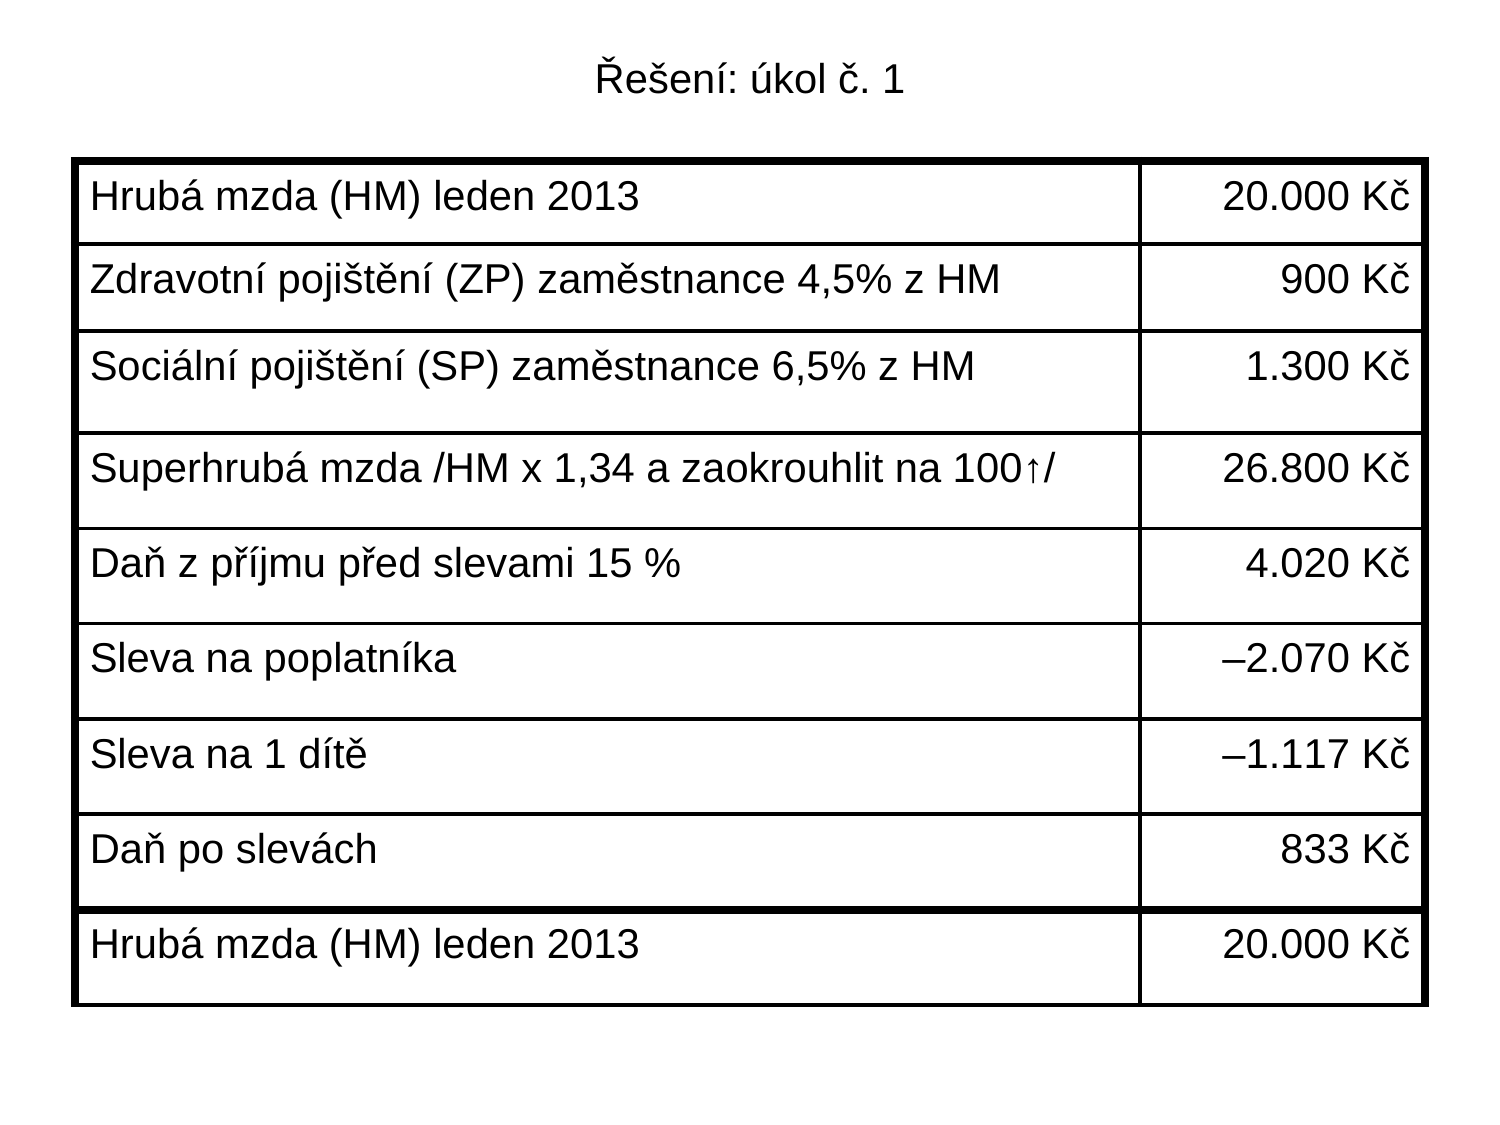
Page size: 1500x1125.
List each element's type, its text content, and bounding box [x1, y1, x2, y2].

table_cell 1.300 Kč [1142, 333, 1421, 431]
table_header Hrubá mzda (HM) leden 2013 [79, 165, 1138, 242]
table_cell Daň po slevách [79, 816, 1138, 906]
table_cell Zdravotní pojištění (ZP) zaměstnance 4,5% z HM [79, 246, 1138, 329]
table_cell 20.000 Kč [1142, 914, 1421, 1003]
table_cell Hrubá mzda (HM) leden 2013 [79, 914, 1138, 1003]
title Řešení: úkol č. 1 [75, 45, 1426, 114]
table_cell 900 Kč [1142, 246, 1421, 329]
table_cell Superhrubá mzda /HM x 1,34 a zaokrouhlit na 100↑/ [79, 435, 1138, 527]
table_cell –1.117 Kč [1142, 721, 1421, 812]
table_header 20.000 Kč [1142, 165, 1421, 242]
table_cell Sociální pojištění (SP) zaměstnance 6,5% z HM [79, 333, 1138, 431]
table_cell –2.070 Kč [1142, 625, 1421, 717]
table_cell Sleva na poplatníka [79, 625, 1138, 717]
table_cell Daň z příjmu před slevami 15 % [79, 530, 1138, 622]
table_cell 833 Kč [1142, 816, 1421, 906]
table_cell 26.800 Kč [1142, 435, 1421, 527]
table_cell 4.020 Kč [1142, 530, 1421, 622]
table_cell Sleva na 1 dítě [79, 721, 1138, 812]
